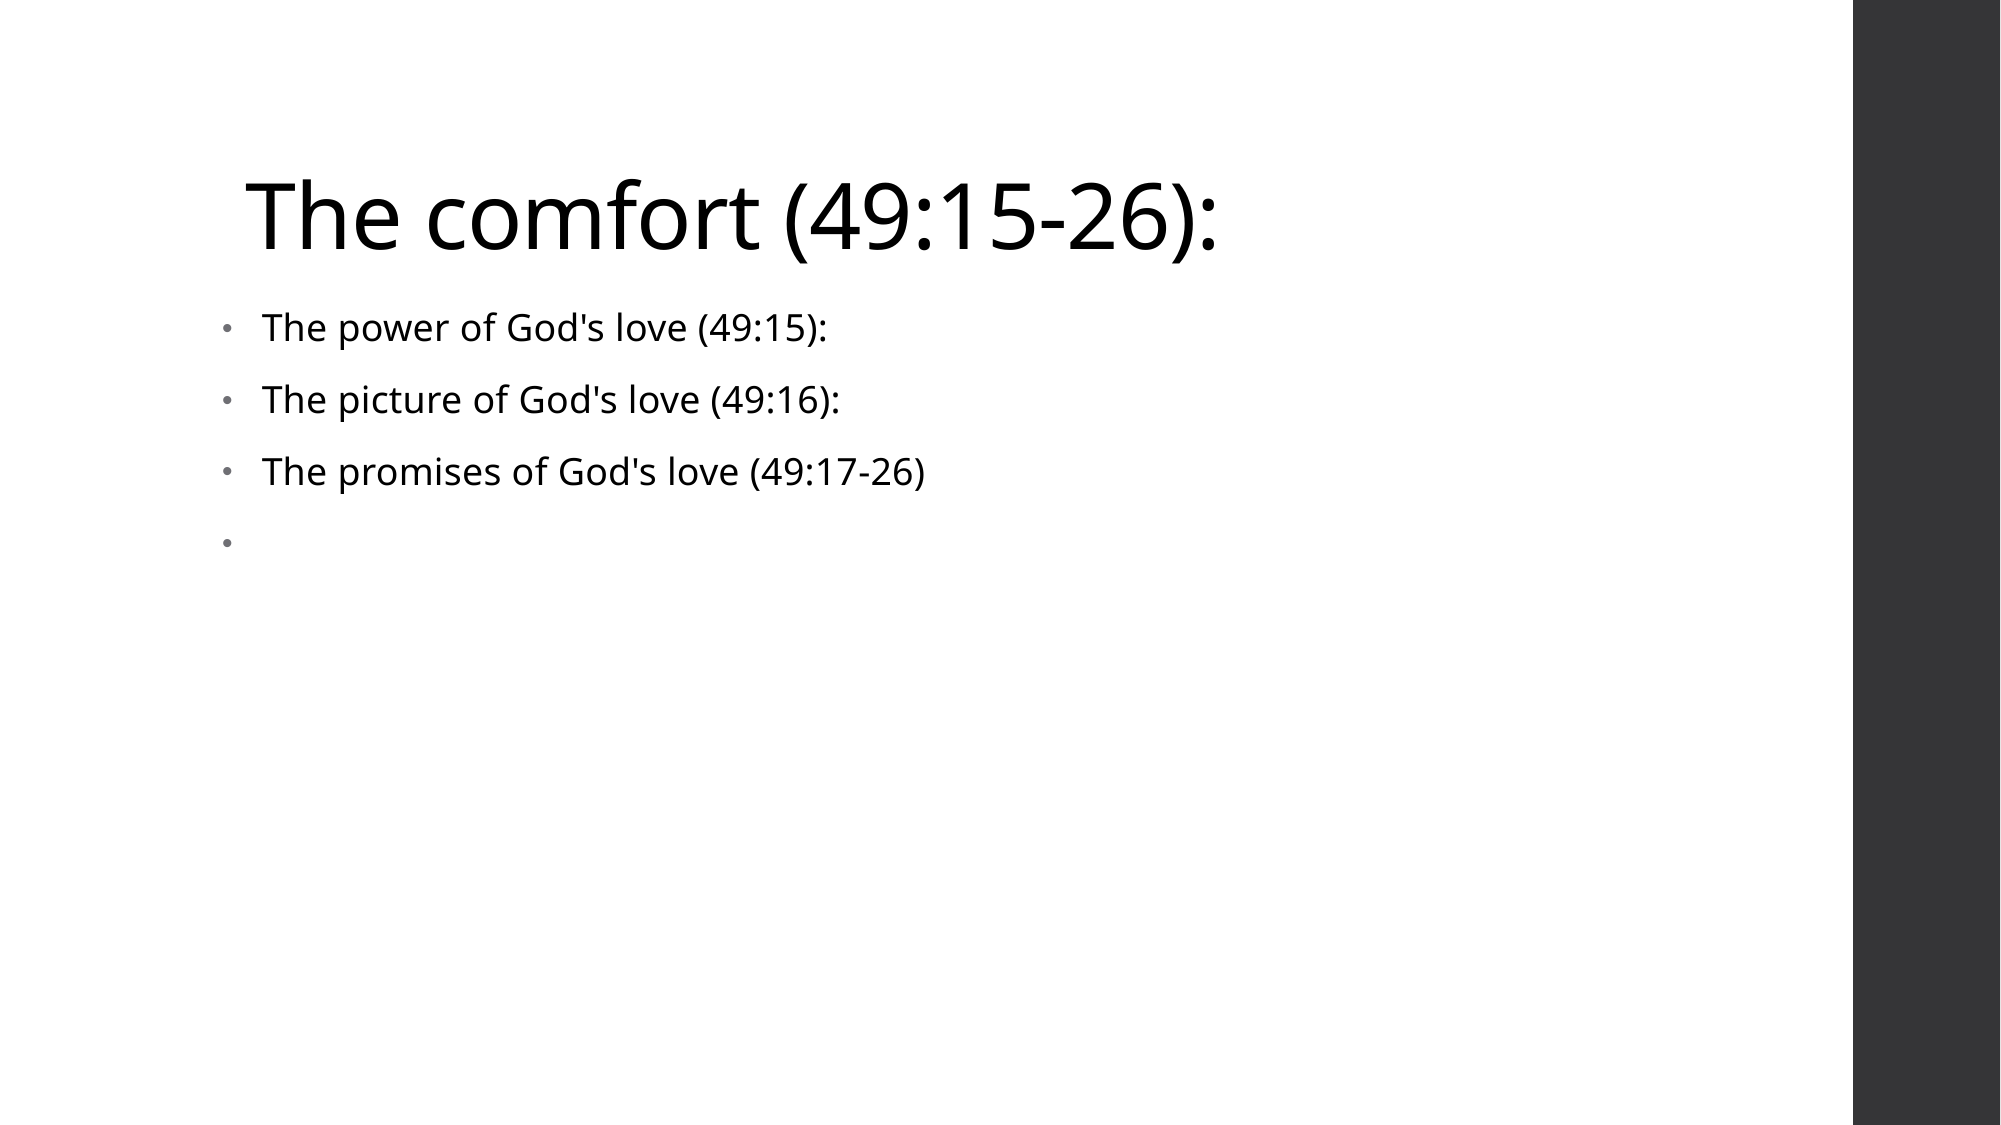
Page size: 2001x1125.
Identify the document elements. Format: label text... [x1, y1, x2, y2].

title The comfort (49:15-26): [206, 60, 1797, 278]
list The power of God's love (49:15): The picture of God's love (49:16): The promises of God's love (49:17-26) [206, 299, 1617, 1014]
